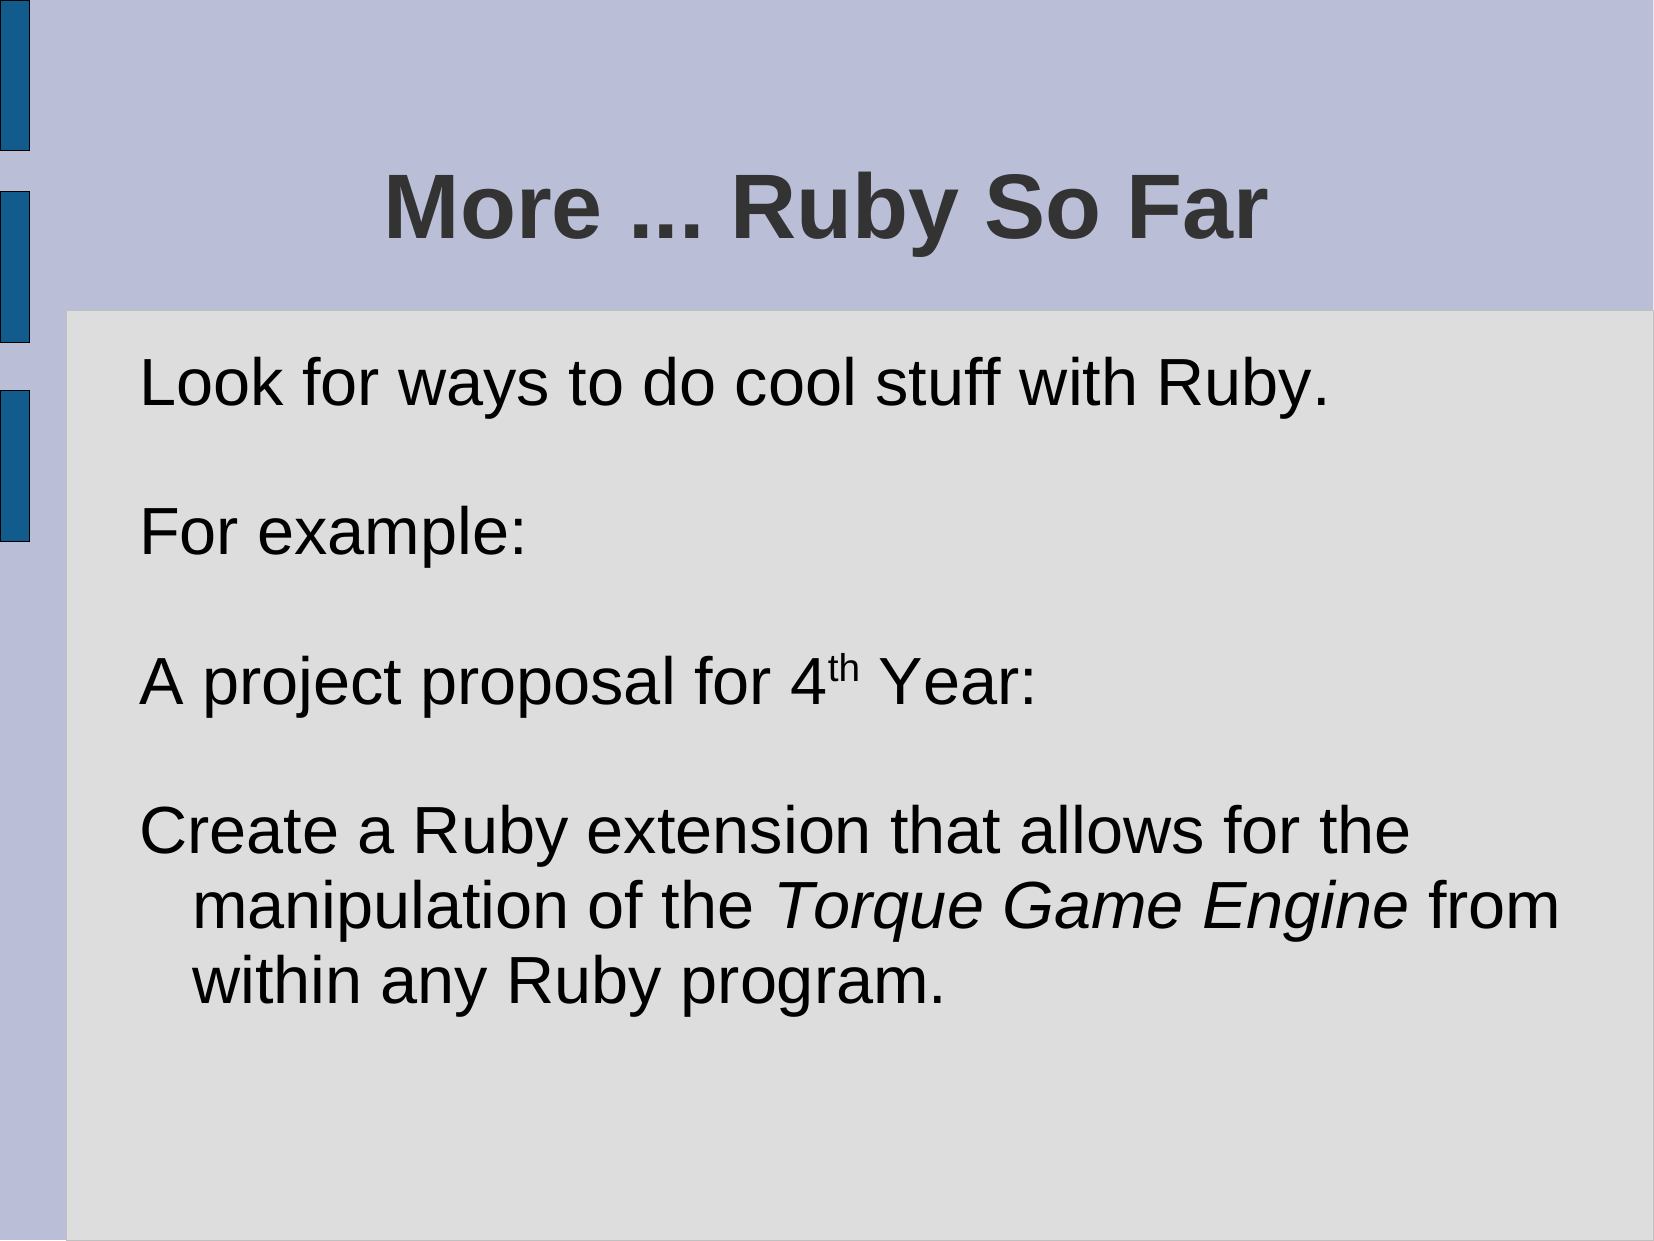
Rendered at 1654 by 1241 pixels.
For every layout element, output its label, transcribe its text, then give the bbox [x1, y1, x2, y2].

title More ... Ruby So Far [121, 102, 1534, 311]
list Look for ways to do cool stuff with Ruby. For example: A project proposal for 4th Year: Create a Ruby extension that allows for the manipulation of the Torque Game Engine from within any Ruby program. [121, 344, 1634, 1127]
